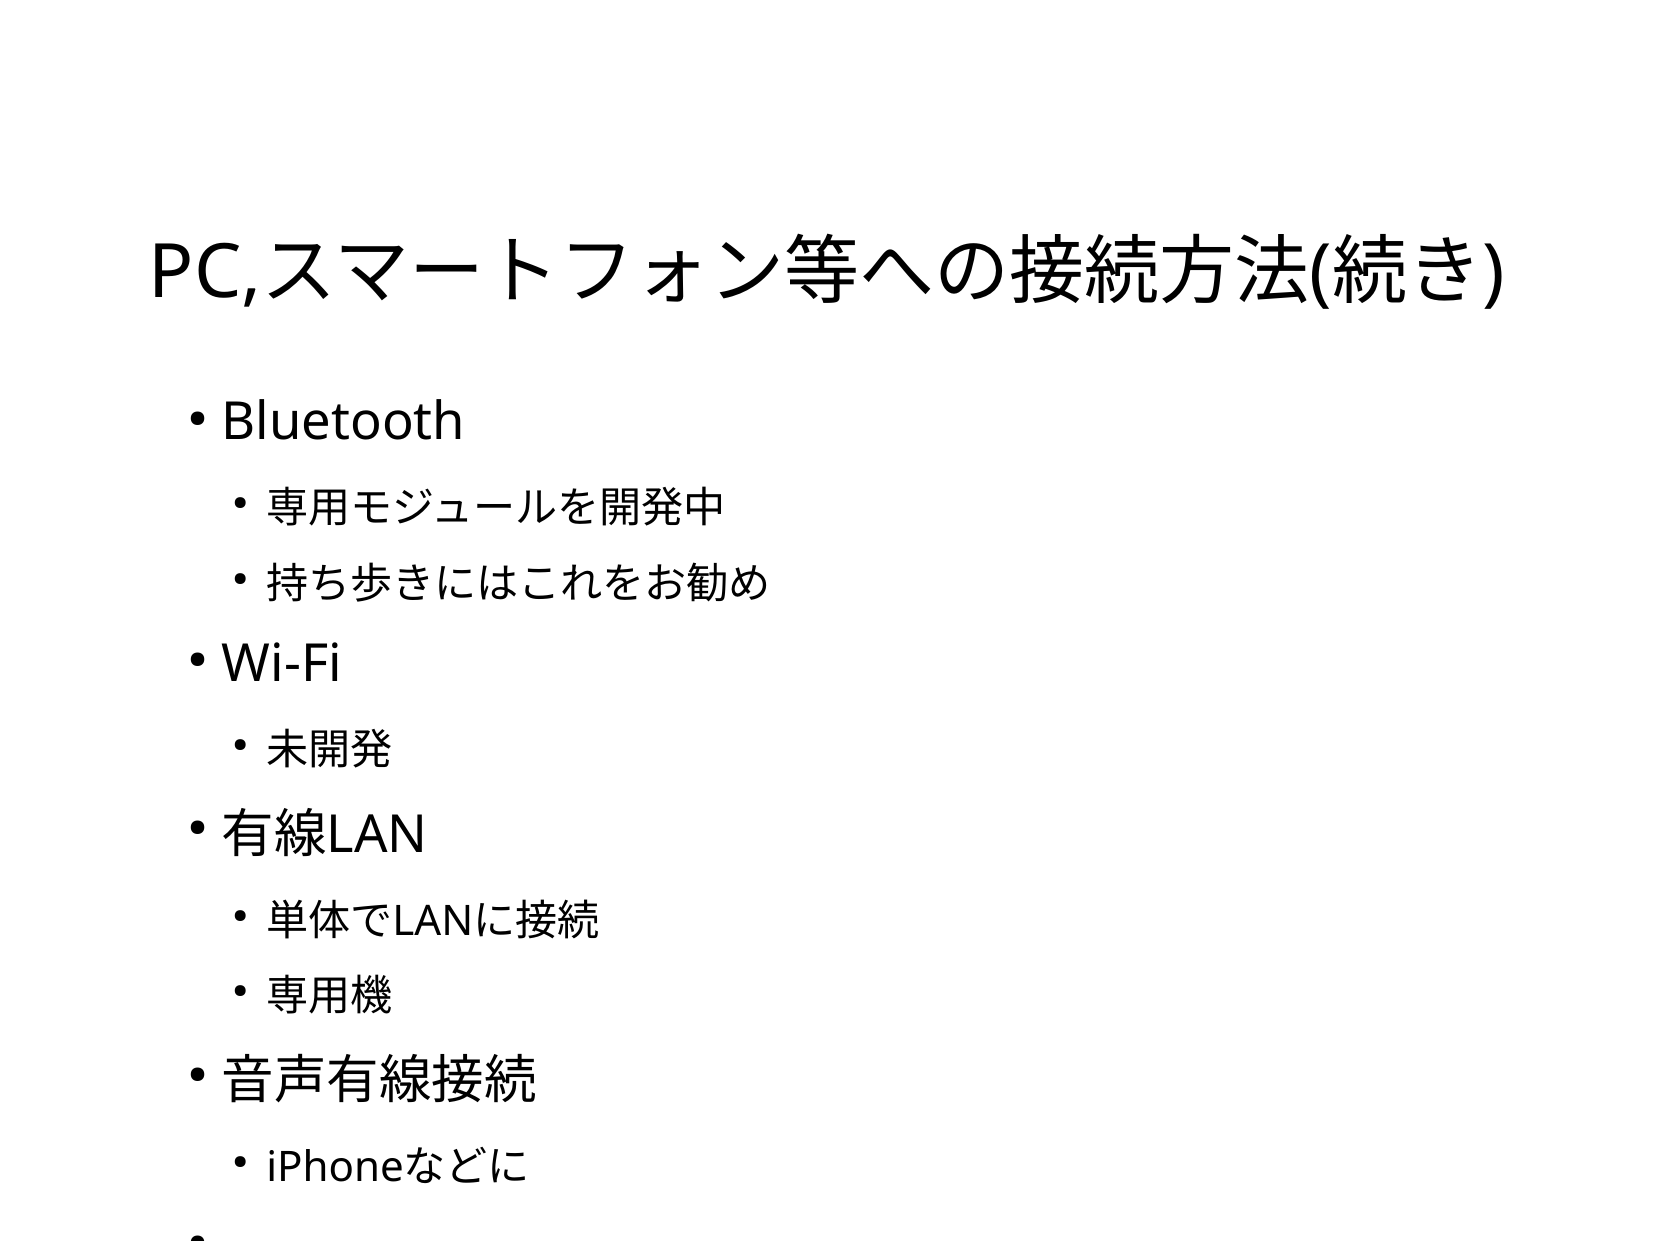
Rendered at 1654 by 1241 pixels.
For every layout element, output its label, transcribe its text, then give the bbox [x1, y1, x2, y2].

title PC,スマートフォン等への接続方法(続き) [82, 161, 1571, 369]
list Bluetooth 専用モジュールを開発中 持ち歩きにはこれをお勧め Wi-Fi 未開発 有線LAN 単体でLANに接続 専用機 音声有線接続 iPhoneなどに [177, 383, 1571, 1203]
